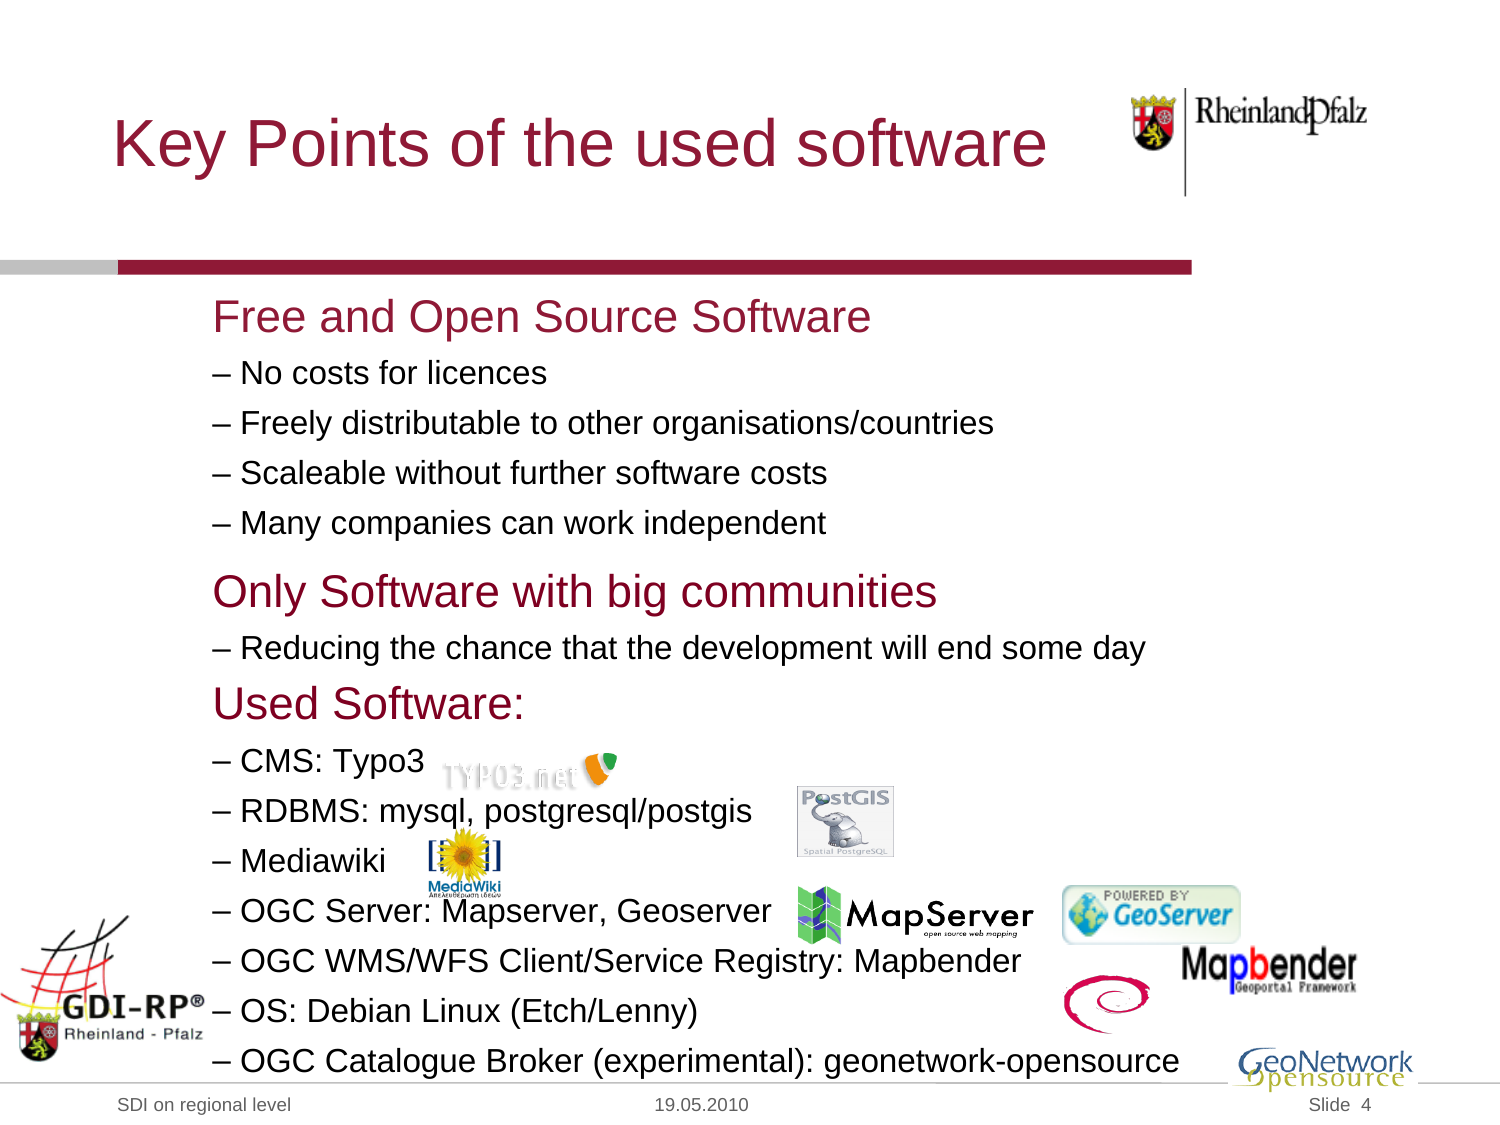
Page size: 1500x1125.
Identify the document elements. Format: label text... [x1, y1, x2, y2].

picture [1062, 974, 1152, 1034]
picture [1228, 1040, 1418, 1093]
picture [797, 786, 894, 857]
title Key Points of the used software [112, 63, 1071, 224]
picture [797, 885, 1034, 945]
picture [1062, 885, 1359, 997]
picture [442, 738, 621, 798]
picture [1131, 88, 1447, 198]
picture [427, 826, 502, 898]
picture [0, 915, 207, 1063]
list Free and Open Source Software No costs for licences Freely distributable to other organisations/countries Scaleable without further software costs Many companies can work independent Only Software with big communities Reducing the chance that the development will end some day Used Software: CMS: Typo3 RDBMS: mysql, postgresql/postgis Mediawiki OGC Server: Mapserver, Geoserver OGC WMS/WFS Client/Service Registry: Mapbender OS: Debian Linux (Etch/Lenny) OGC Catalogue Broker (experimental): geonetwork-opensource [212, 295, 1500, 1125]
